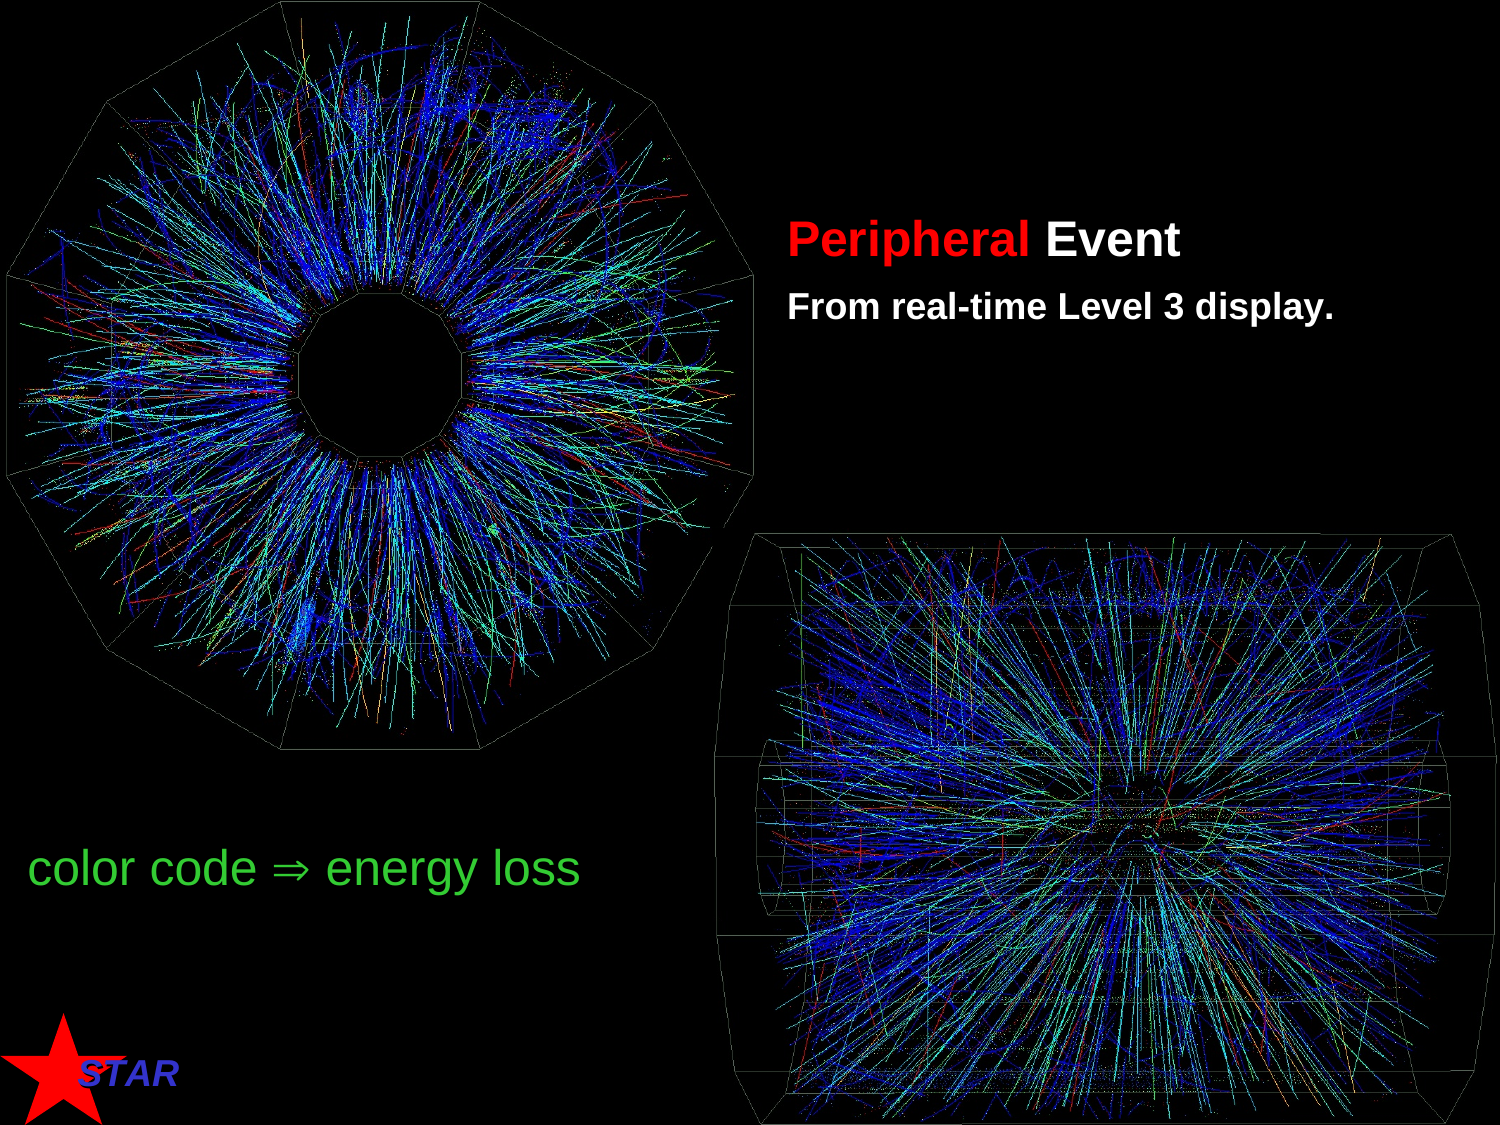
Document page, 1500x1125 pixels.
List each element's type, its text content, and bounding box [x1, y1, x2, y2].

text_box Peripheral Event From real-time Level 3 display. [772, 208, 1460, 336]
picture [0, 0, 1500, 1125]
text_box color code  energy loss [12, 837, 700, 904]
text_box STAR [62, 1044, 195, 1103]
text_box [759, 0, 1500, 528]
text_box [0, 750, 712, 1125]
